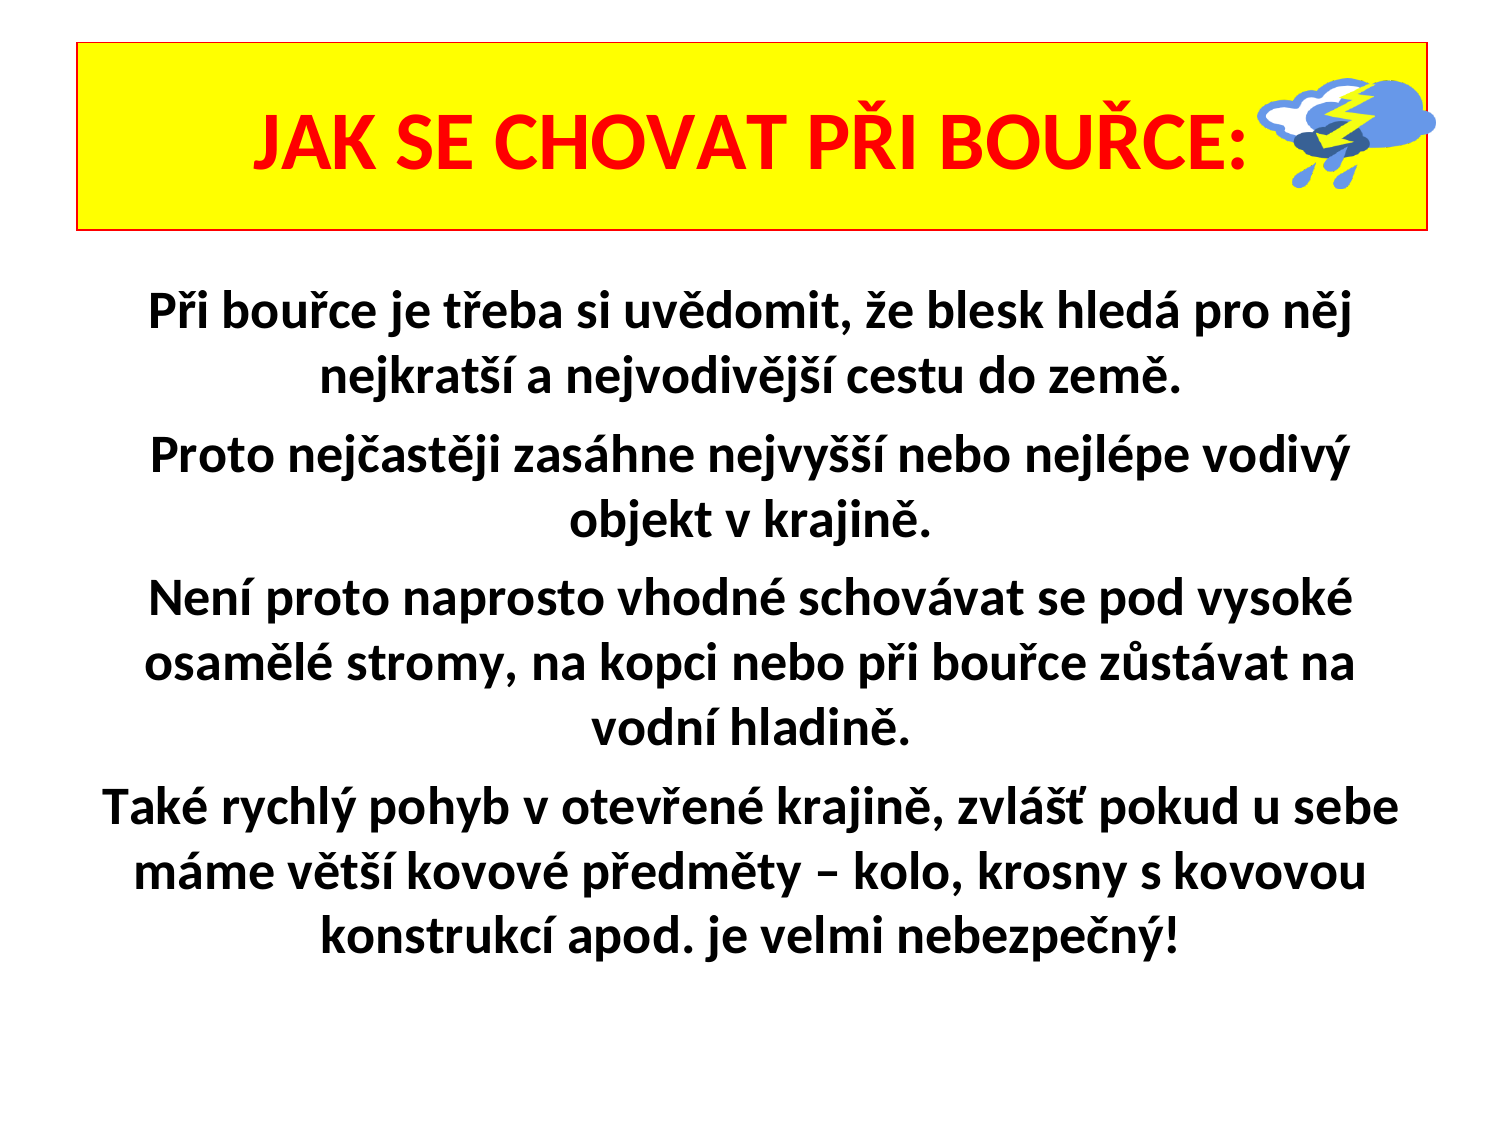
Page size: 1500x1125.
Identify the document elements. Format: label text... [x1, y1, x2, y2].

title JAK SE CHOVAT PŘI BOUŘCE: [76, 42, 1427, 231]
list Při bouřce je třeba si uvědomit, že blesk hledá pro něj nejkratší a nejvodivější cestu do země. Proto nejčastěji zasáhne nejvyšší nebo nejlépe vodivý objekt v krajině. Není proto naprosto vhodné schovávat se pod vysoké osamělé stromy, na kopci nebo při bouřce zůstávat na vodní hladině. Také rychlý pohyb v otevřené krajině, zvlášť pokud u sebe máme větší kovové předměty – kolo, krosny s kovovou konstrukcí apod. je velmi nebezpečný! [76, 267, 1427, 1010]
picture [1257, 78, 1436, 189]
